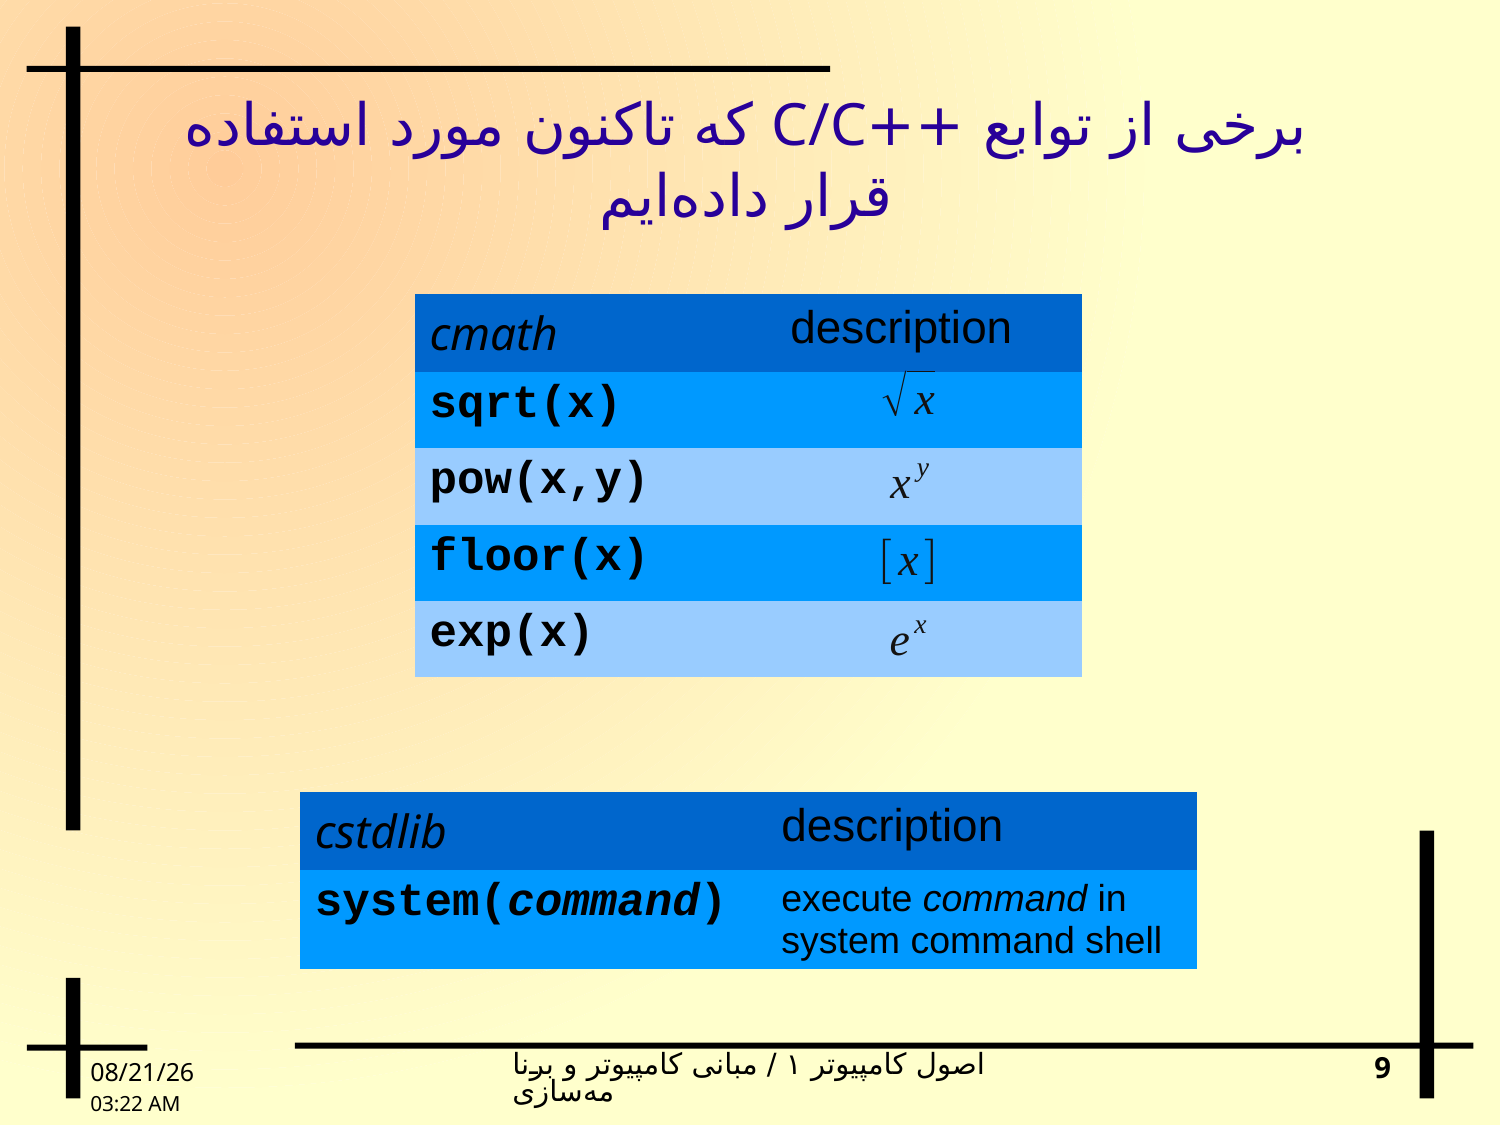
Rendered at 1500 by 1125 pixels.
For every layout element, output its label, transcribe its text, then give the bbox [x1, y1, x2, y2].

table_header description [721, 294, 1082, 372]
chart [873, 534, 943, 587]
table_cell sqrt(x) [415, 372, 721, 448]
chart [875, 369, 940, 424]
table_cell execute command in system command shell [767, 870, 1197, 969]
table_cell [721, 372, 1082, 448]
table_cell exp(x) [415, 601, 721, 677]
table_cell [721, 448, 1082, 525]
table_cell [721, 525, 1082, 601]
table_cell pow(x,y) [415, 448, 721, 525]
table_header cstdlib [300, 792, 767, 870]
title برخی از توابع ++C/C که تاکنون مورد استفاده قرار داده‌ایم [131, 96, 1361, 217]
table_cell floor(x) [415, 525, 721, 601]
chart [880, 451, 935, 510]
table_header cmath [415, 294, 721, 372]
table_cell system(command) [300, 870, 767, 969]
table_cell [721, 601, 1082, 677]
table_header description [767, 792, 1197, 870]
chart [883, 608, 933, 667]
